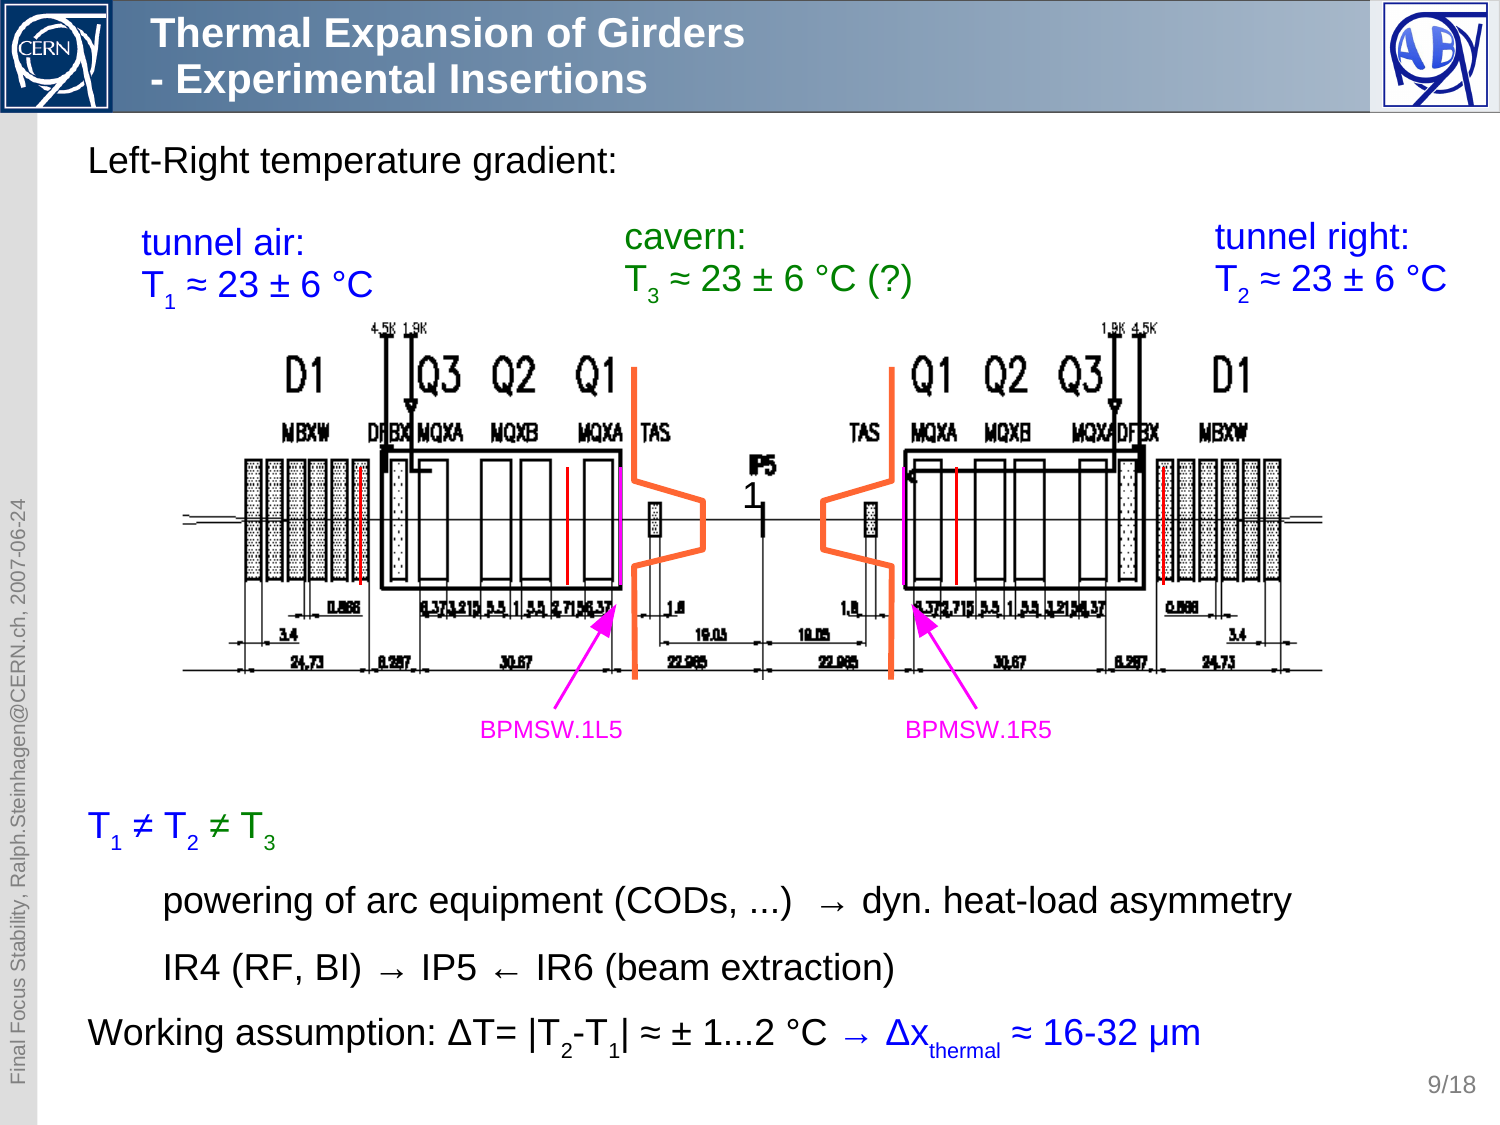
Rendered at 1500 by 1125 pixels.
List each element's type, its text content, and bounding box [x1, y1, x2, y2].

picture [1382, 1, 1489, 108]
list Left-Right temperature gradient: T1 ≠ T2 ≠ T3 powering of arc equipment (CODs, ...) → dyn. heat-load asymmetry IR4 (RF, BI) → IP5 ← IR6 (beam extraction) Working assumption: ΔT= |T2-T1| ≈ ± 1...2 °C → Δxthermal ≈ 16-32 μm [87, 137, 1438, 1063]
title Thermal Expansion of Girders - Experimental Insertions [150, 7, 1201, 106]
text_box BPMSW.1L5 [464, 708, 636, 752]
text_box tunnel air: T1 ≈ 23 ± 6 °C [126, 214, 428, 323]
picture [0, 0, 113, 113]
text_box tunnel right: T2 ≈ 23 ± 6 °C [1200, 208, 1500, 316]
picture [182, 311, 1323, 680]
text_box BPMSW.1R5 [890, 708, 1065, 752]
text_box cavern: T3 ≈ 23 ± 6 °C (?) [609, 208, 934, 317]
